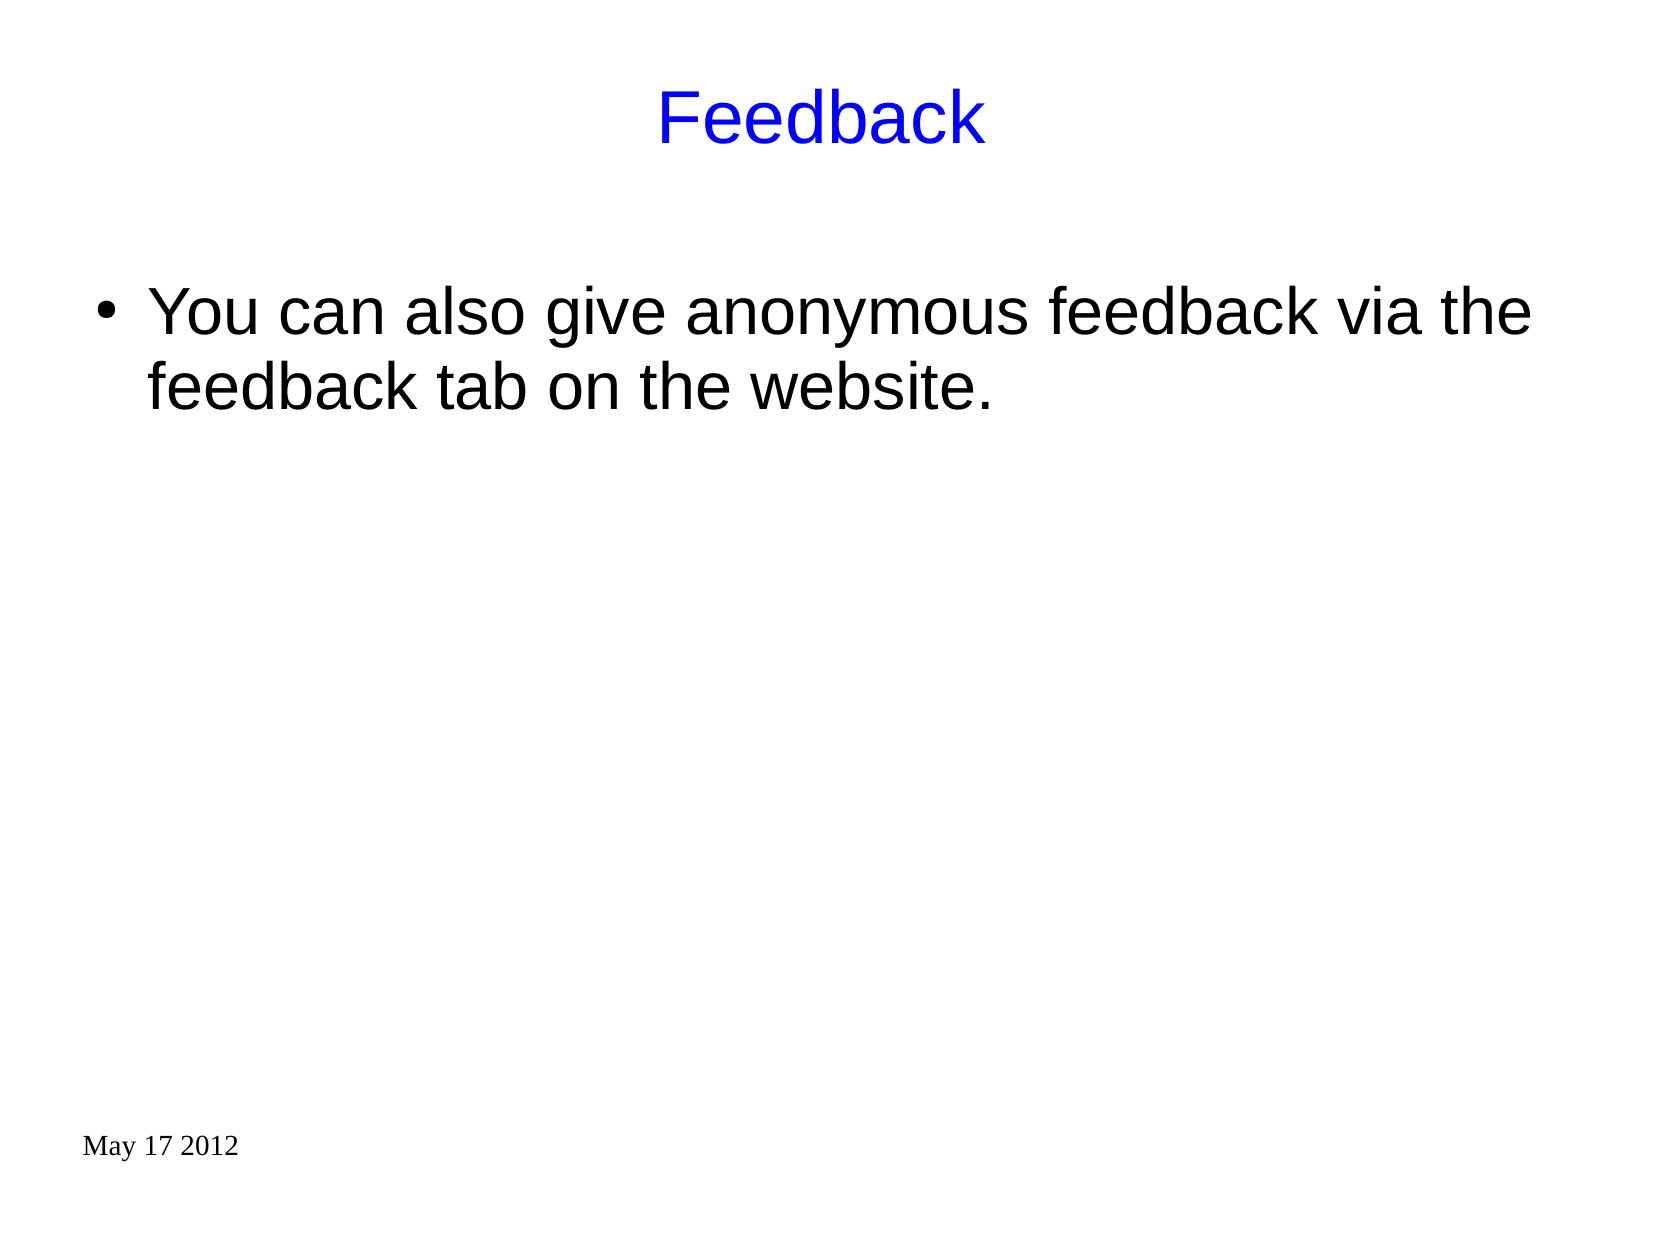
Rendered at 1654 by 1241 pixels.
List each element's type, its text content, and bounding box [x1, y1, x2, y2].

title Feedback [76, 58, 1565, 178]
list You can also give anonymous feedback via the feedback tab on the website. [76, 274, 1565, 1093]
